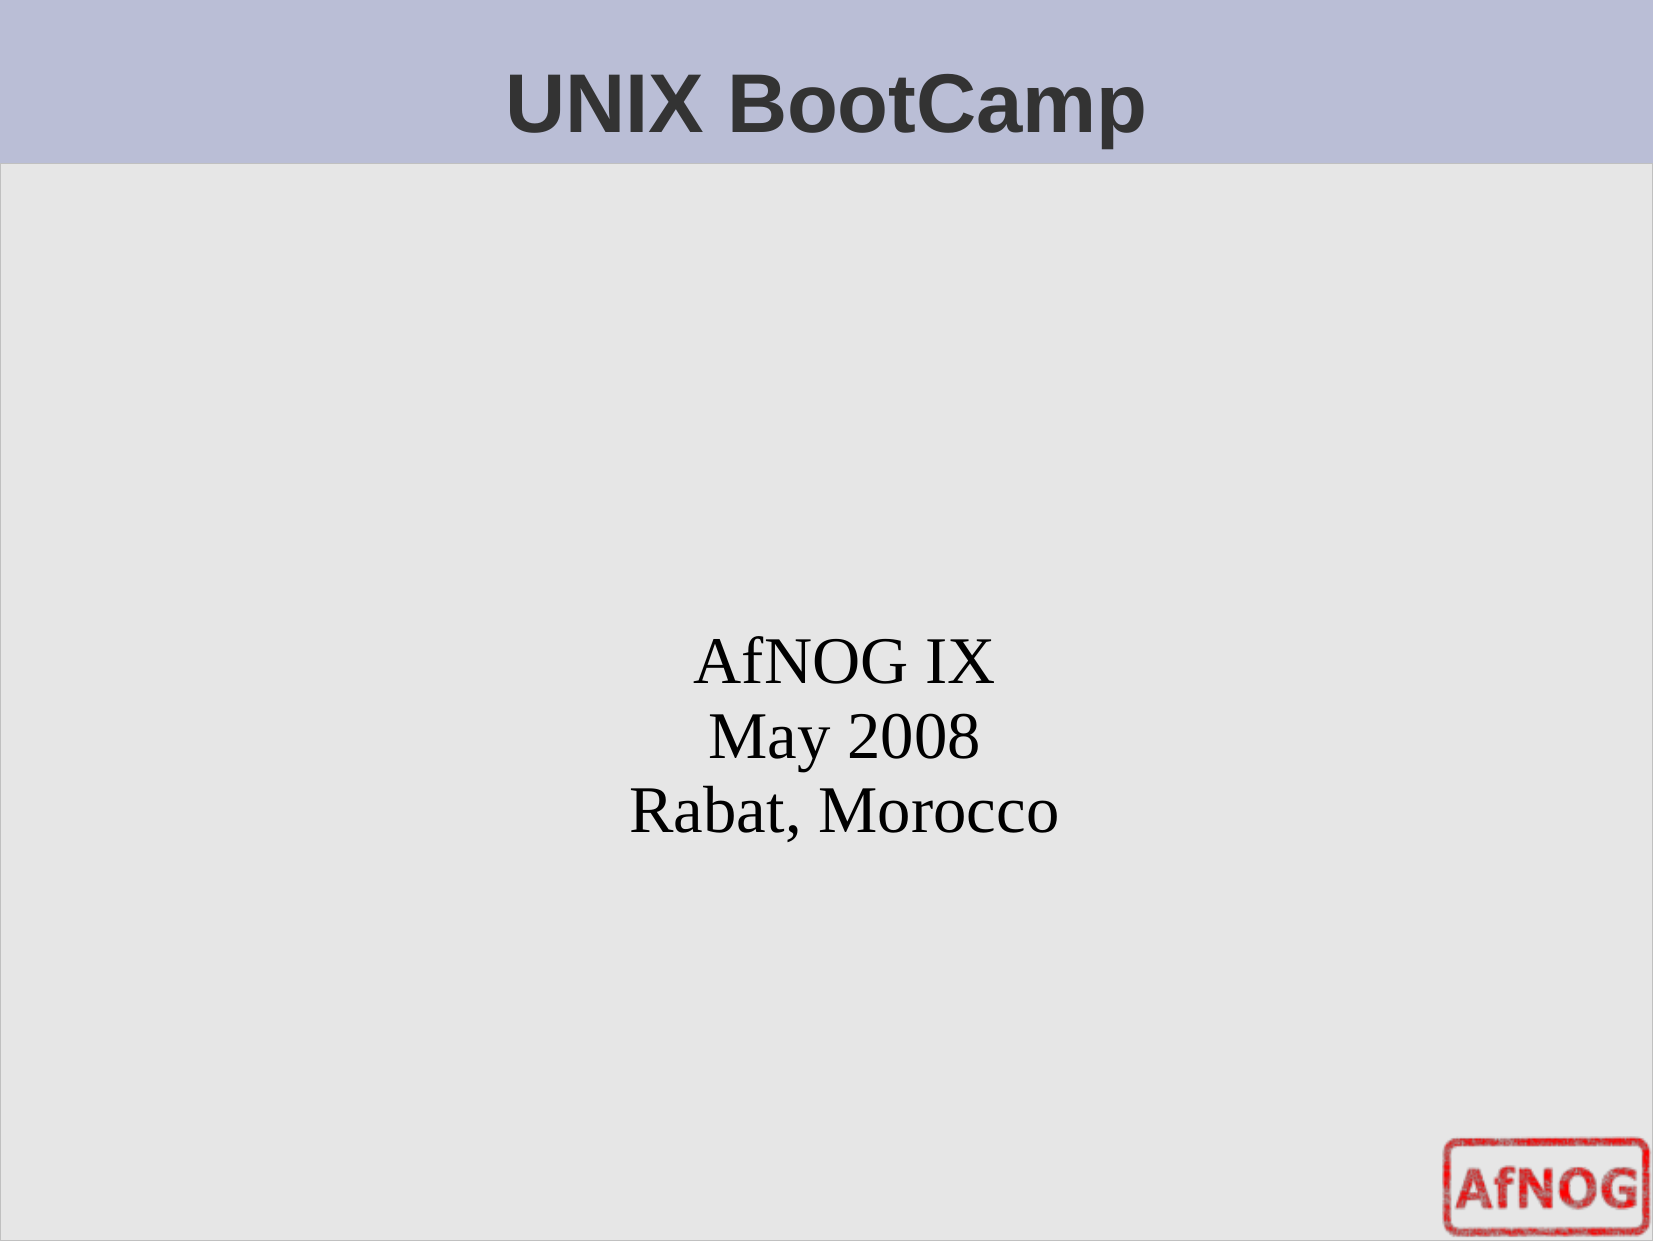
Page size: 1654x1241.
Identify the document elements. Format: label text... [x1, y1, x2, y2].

picture [1441, 1135, 1653, 1241]
title UNIX BootCamp [0, 0, 1653, 208]
subtitle AfNOG IX May 2008 Rabat, Morocco [121, 344, 1534, 1127]
